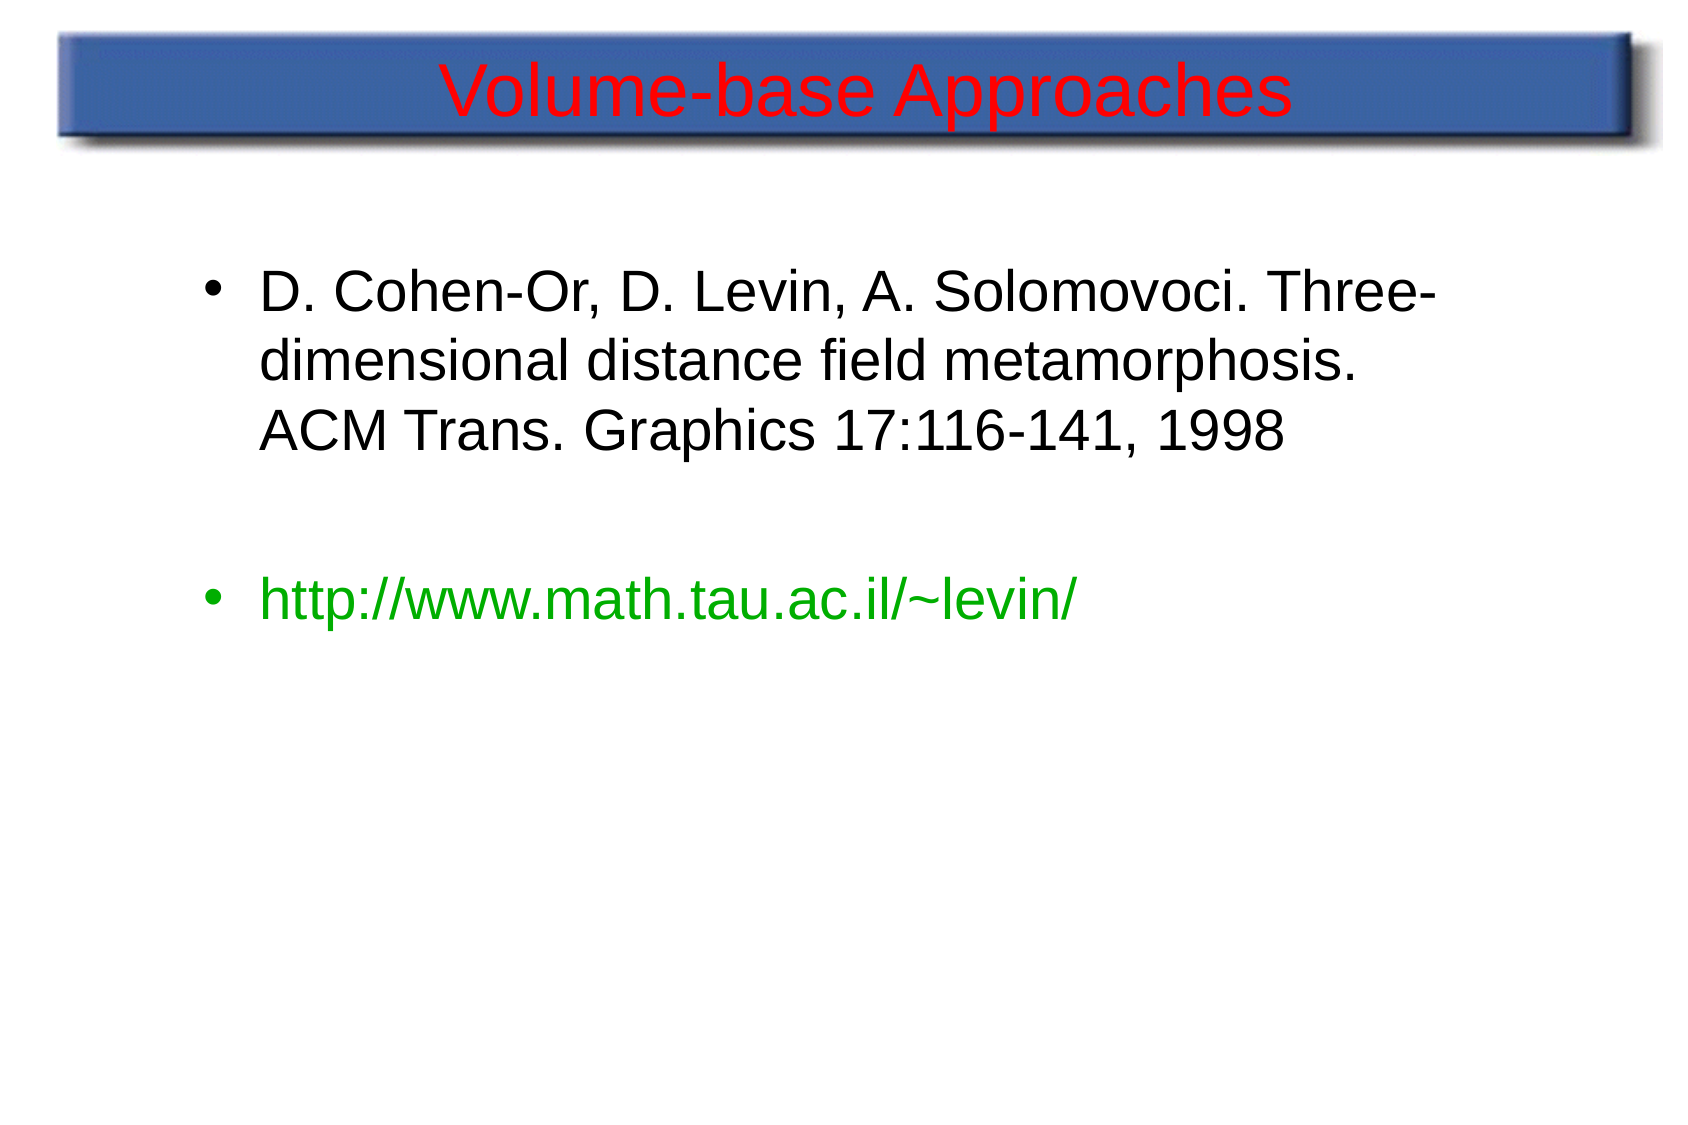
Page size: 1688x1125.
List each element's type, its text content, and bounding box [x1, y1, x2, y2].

picture [56, 29, 1663, 156]
title Volume-base Approaches [188, 23, 1509, 149]
list D. Cohen-Or, D. Levin, A. Solomovoci. Three-dimensional distance field metamorphosis. ACM Trans. Graphics 17:116-141, 1998 http://www.math.tau.ac.il/~levin/ [188, 245, 1500, 1013]
